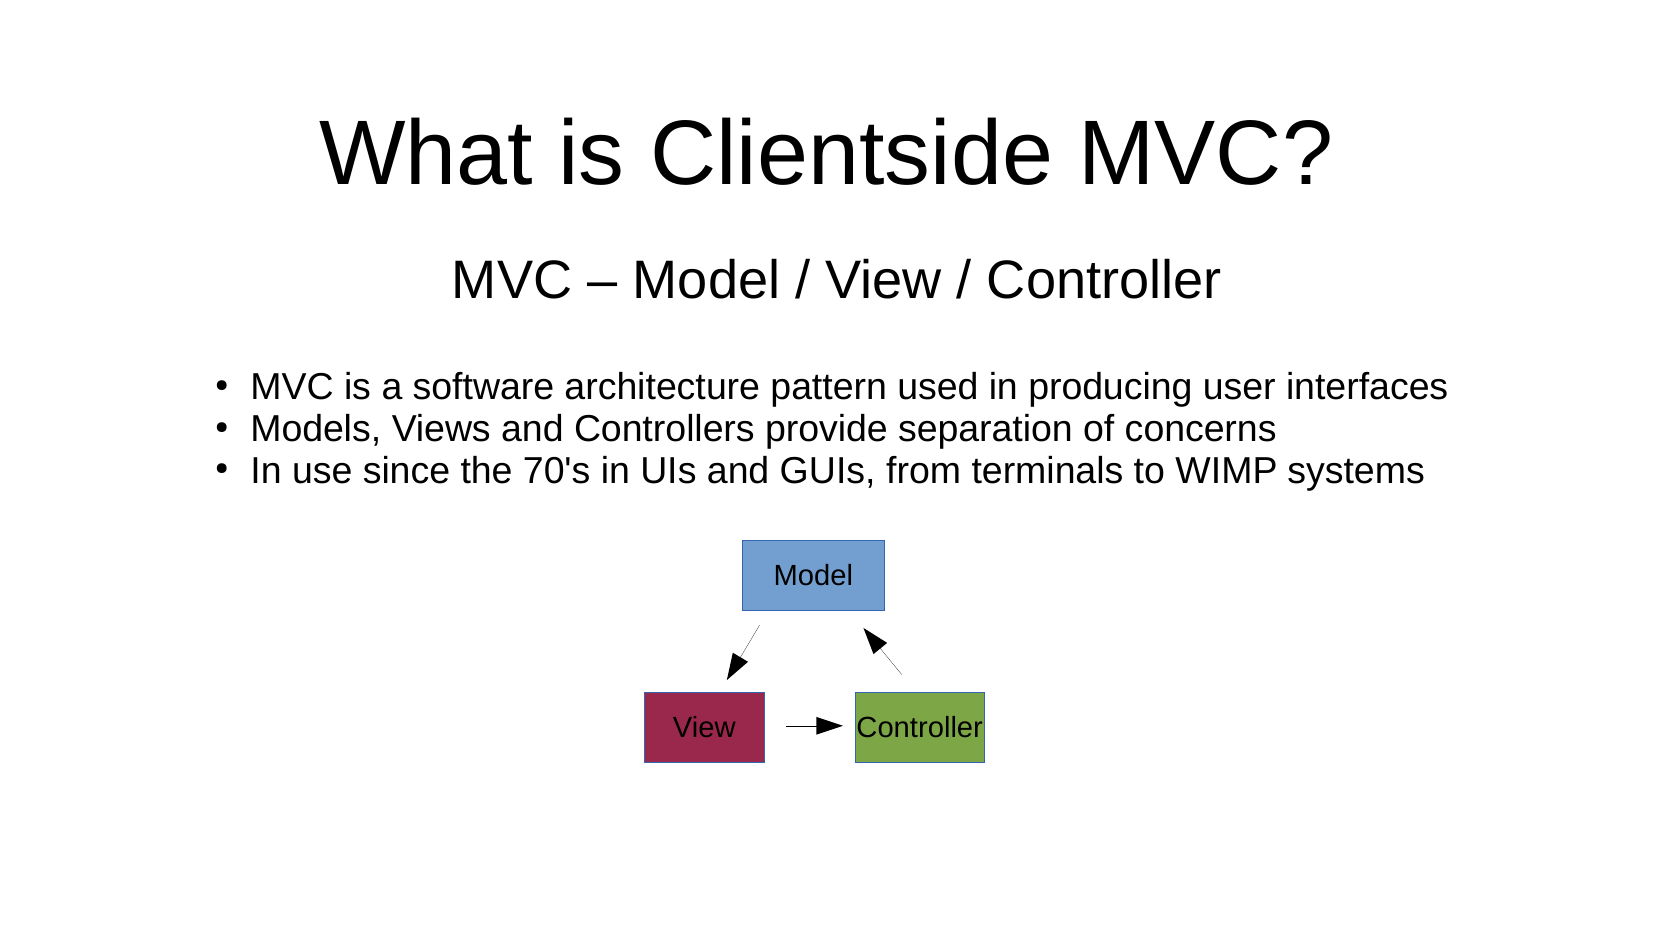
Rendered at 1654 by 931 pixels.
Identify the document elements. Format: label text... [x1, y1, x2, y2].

text_box Model [742, 540, 885, 611]
title What is Clientside MVC? [82, 49, 1571, 257]
text_box Controller [855, 692, 985, 763]
text_box MVC – Model / View / Controller [437, 242, 1237, 344]
text_box MVC is a software architecture pattern used in producing user interfaces Models, Views and Controllers provide separation of concerns In use since the 70's in UIs and GUIs, from terminals to WIMP systems [200, 357, 1477, 546]
text_box View [644, 692, 765, 763]
